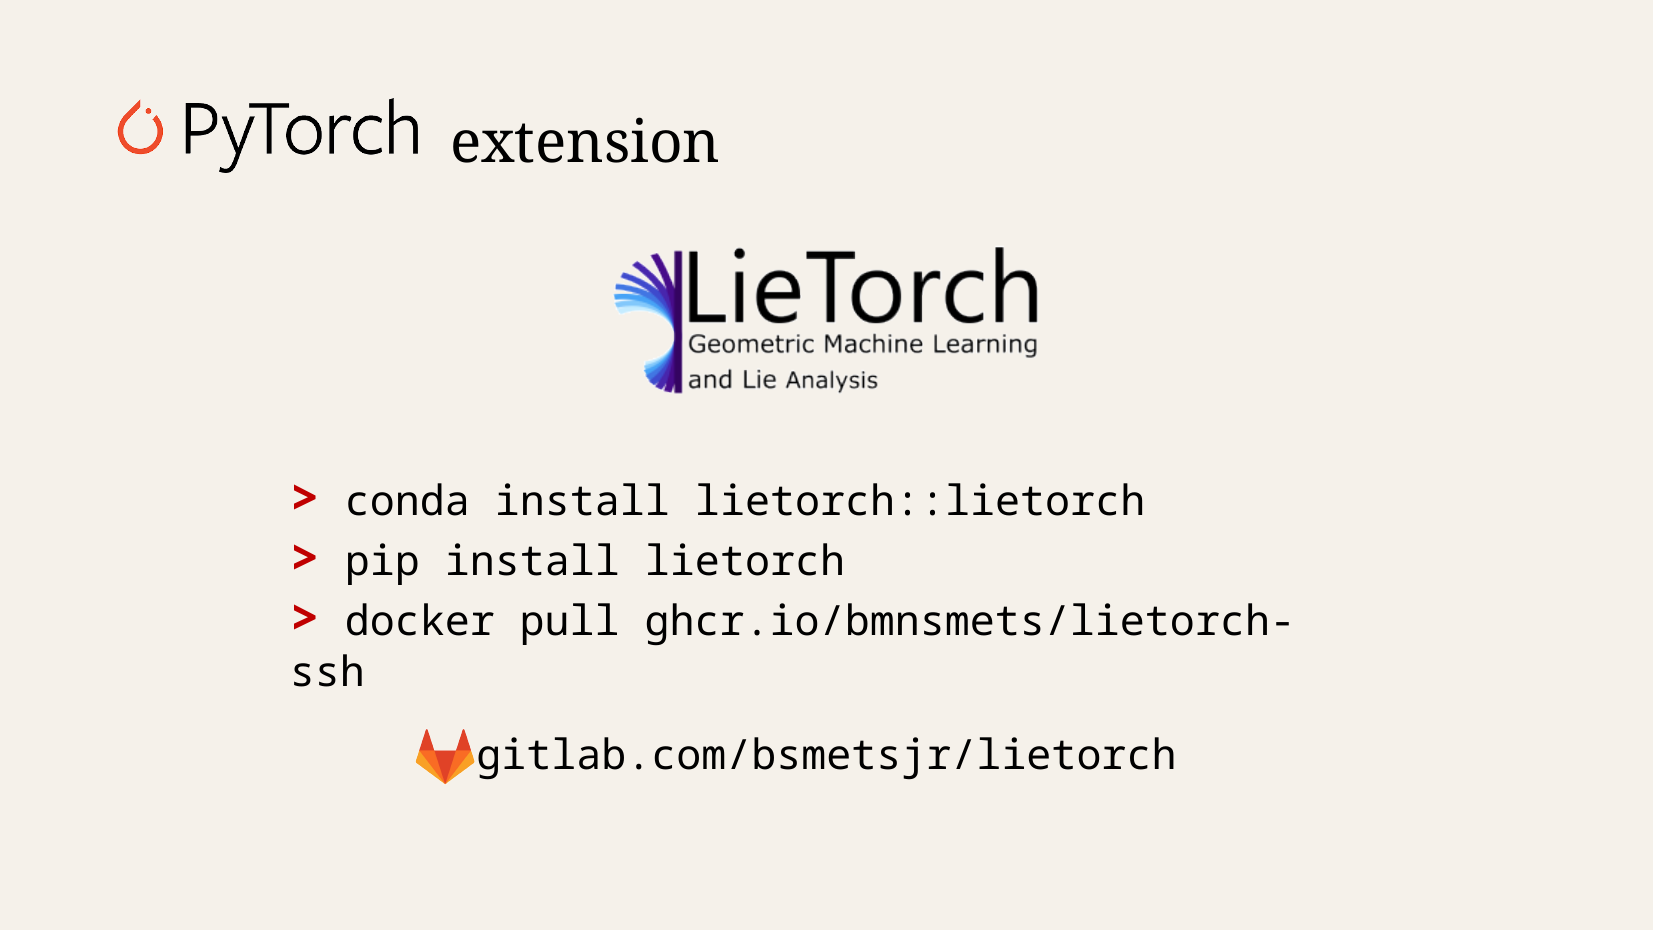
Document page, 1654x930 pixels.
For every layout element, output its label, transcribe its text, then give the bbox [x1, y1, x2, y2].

text_box > conda install lietorch::lietorch > pip install lietorch > docker pull ghcr.io/bmnsmets/lietorch-ssh [274, 457, 1378, 703]
title extension [450, 49, 1540, 230]
picture [413, 727, 476, 786]
text_box gitlab.com/bsmetsjr/lietorch [326, 720, 1327, 786]
picture [117, 97, 418, 173]
picture [607, 240, 1046, 403]
